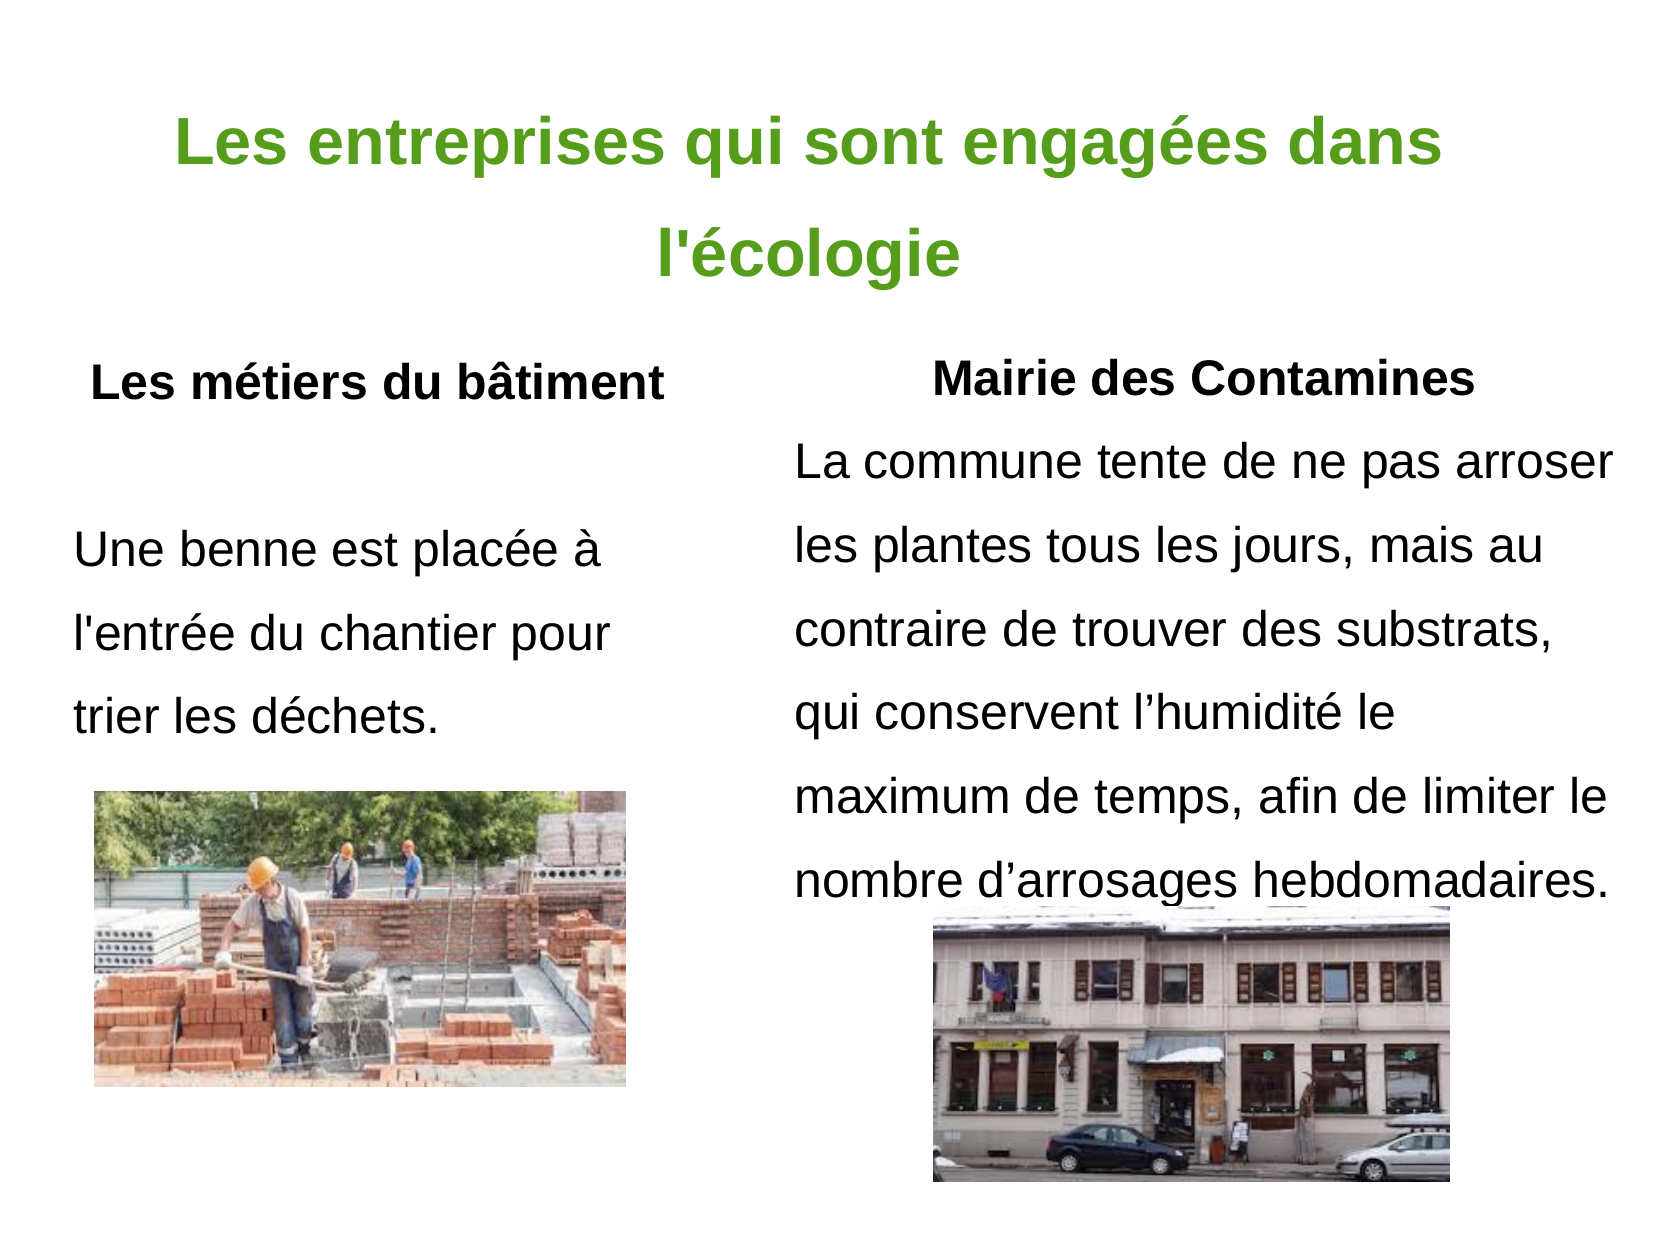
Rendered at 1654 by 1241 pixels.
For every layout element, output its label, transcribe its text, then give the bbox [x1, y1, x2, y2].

picture [933, 906, 1450, 1182]
picture [94, 791, 626, 1087]
text_box Les métiers du bâtiment Une benne est placée à l'entrée du chantier pour trier les déchets. [59, 318, 697, 813]
text_box Les entreprises qui sont engagées dans l'écologie [11, 59, 1607, 261]
text_box Mairie des Contamines La commune tente de ne pas arroser les plantes tous les jours, mais au contraire de trouver des substrats, qui conservent l’humidité le maximum de temps, afin de limiter le nombre d’arrosages hebdomadaires. [779, 314, 1630, 945]
